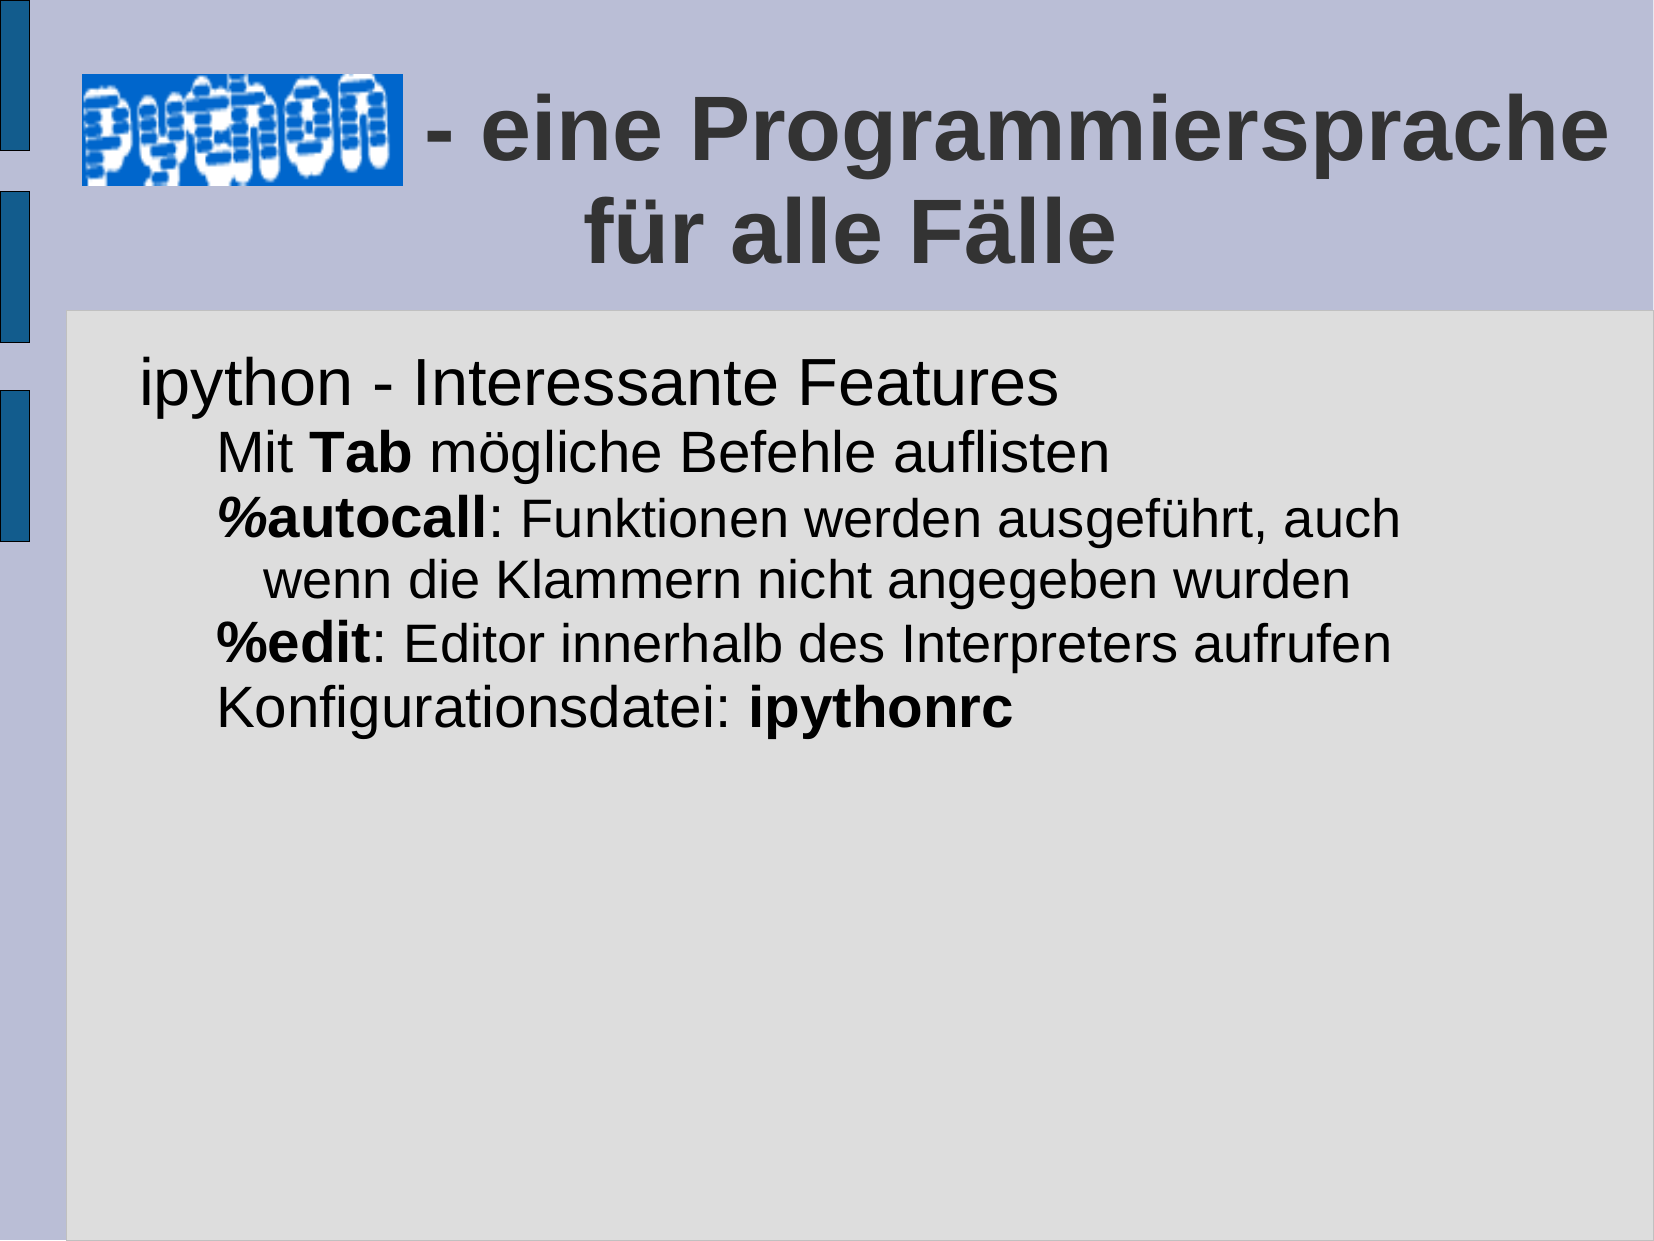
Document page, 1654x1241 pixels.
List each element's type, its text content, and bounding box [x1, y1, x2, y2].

list ipython - Interessante Features Mit Tab mögliche Befehle auflisten %autocall: Funktionen werden ausgeführt, auch wenn die Klammern nicht angegeben wurden %edit: Editor innerhalb des Interpreters aufrufen Konfigurationsdatei: ipythonrc [121, 344, 1534, 1151]
picture [82, 74, 403, 187]
title Python - eine Programmiersprache für alle Fälle [86, 62, 1615, 299]
